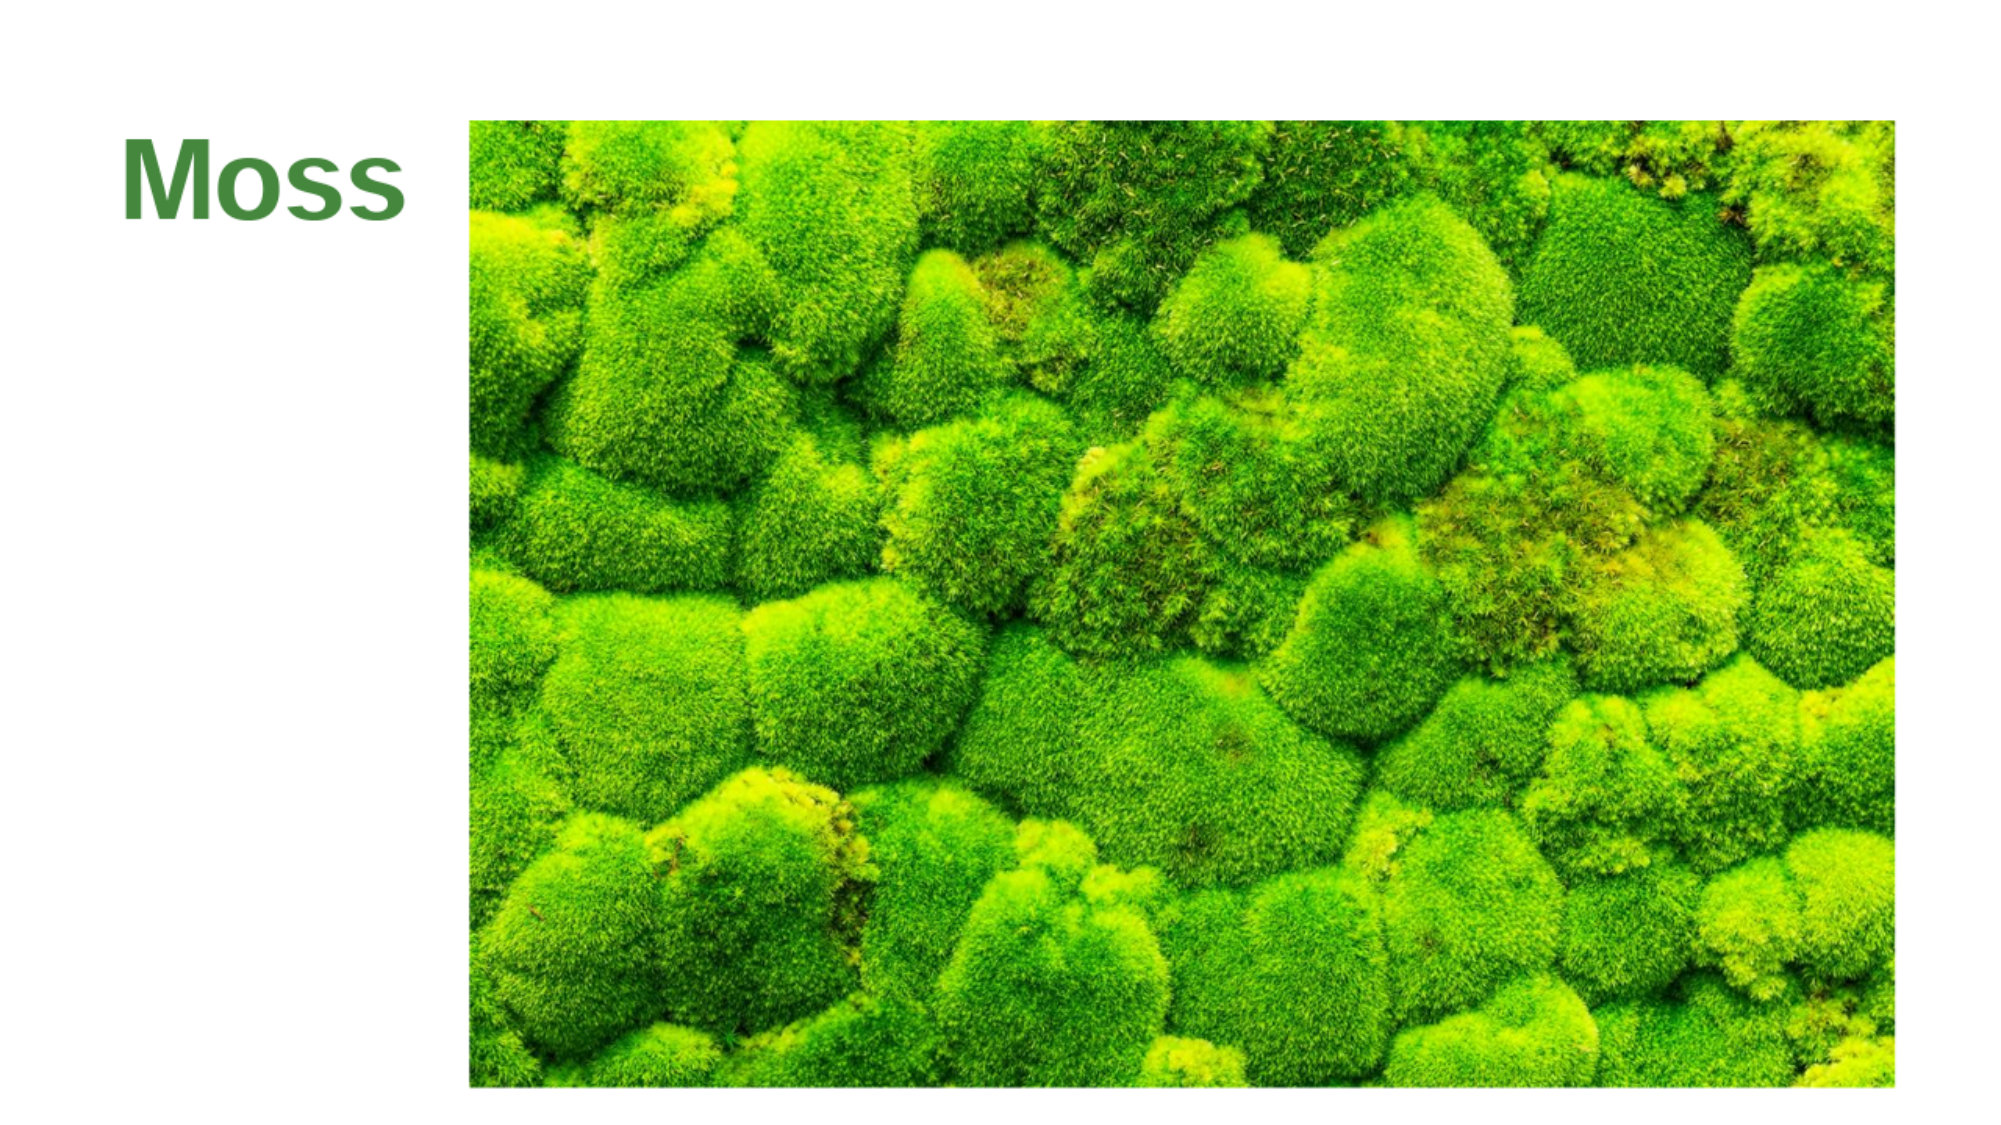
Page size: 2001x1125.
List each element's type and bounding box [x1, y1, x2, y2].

picture [91, 30, 1909, 1095]
